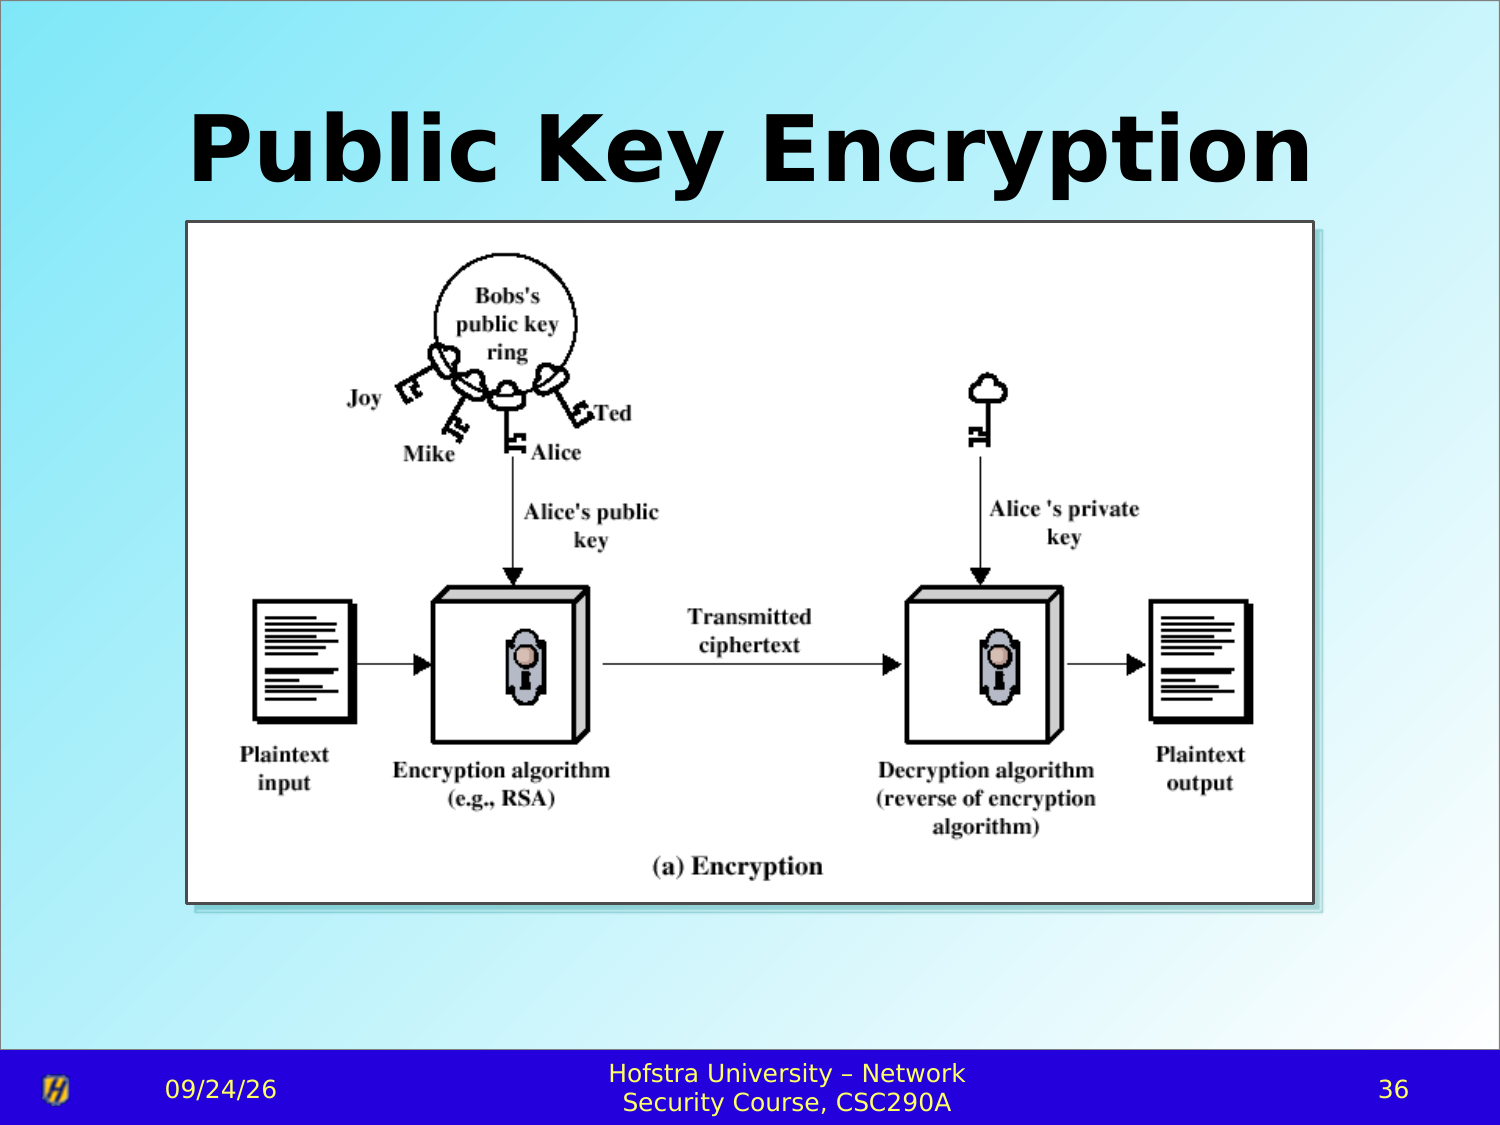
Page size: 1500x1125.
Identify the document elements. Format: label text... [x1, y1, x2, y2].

picture [187, 222, 1313, 903]
title Public Key Encryption [112, 85, 1391, 212]
picture [37, 1072, 76, 1110]
